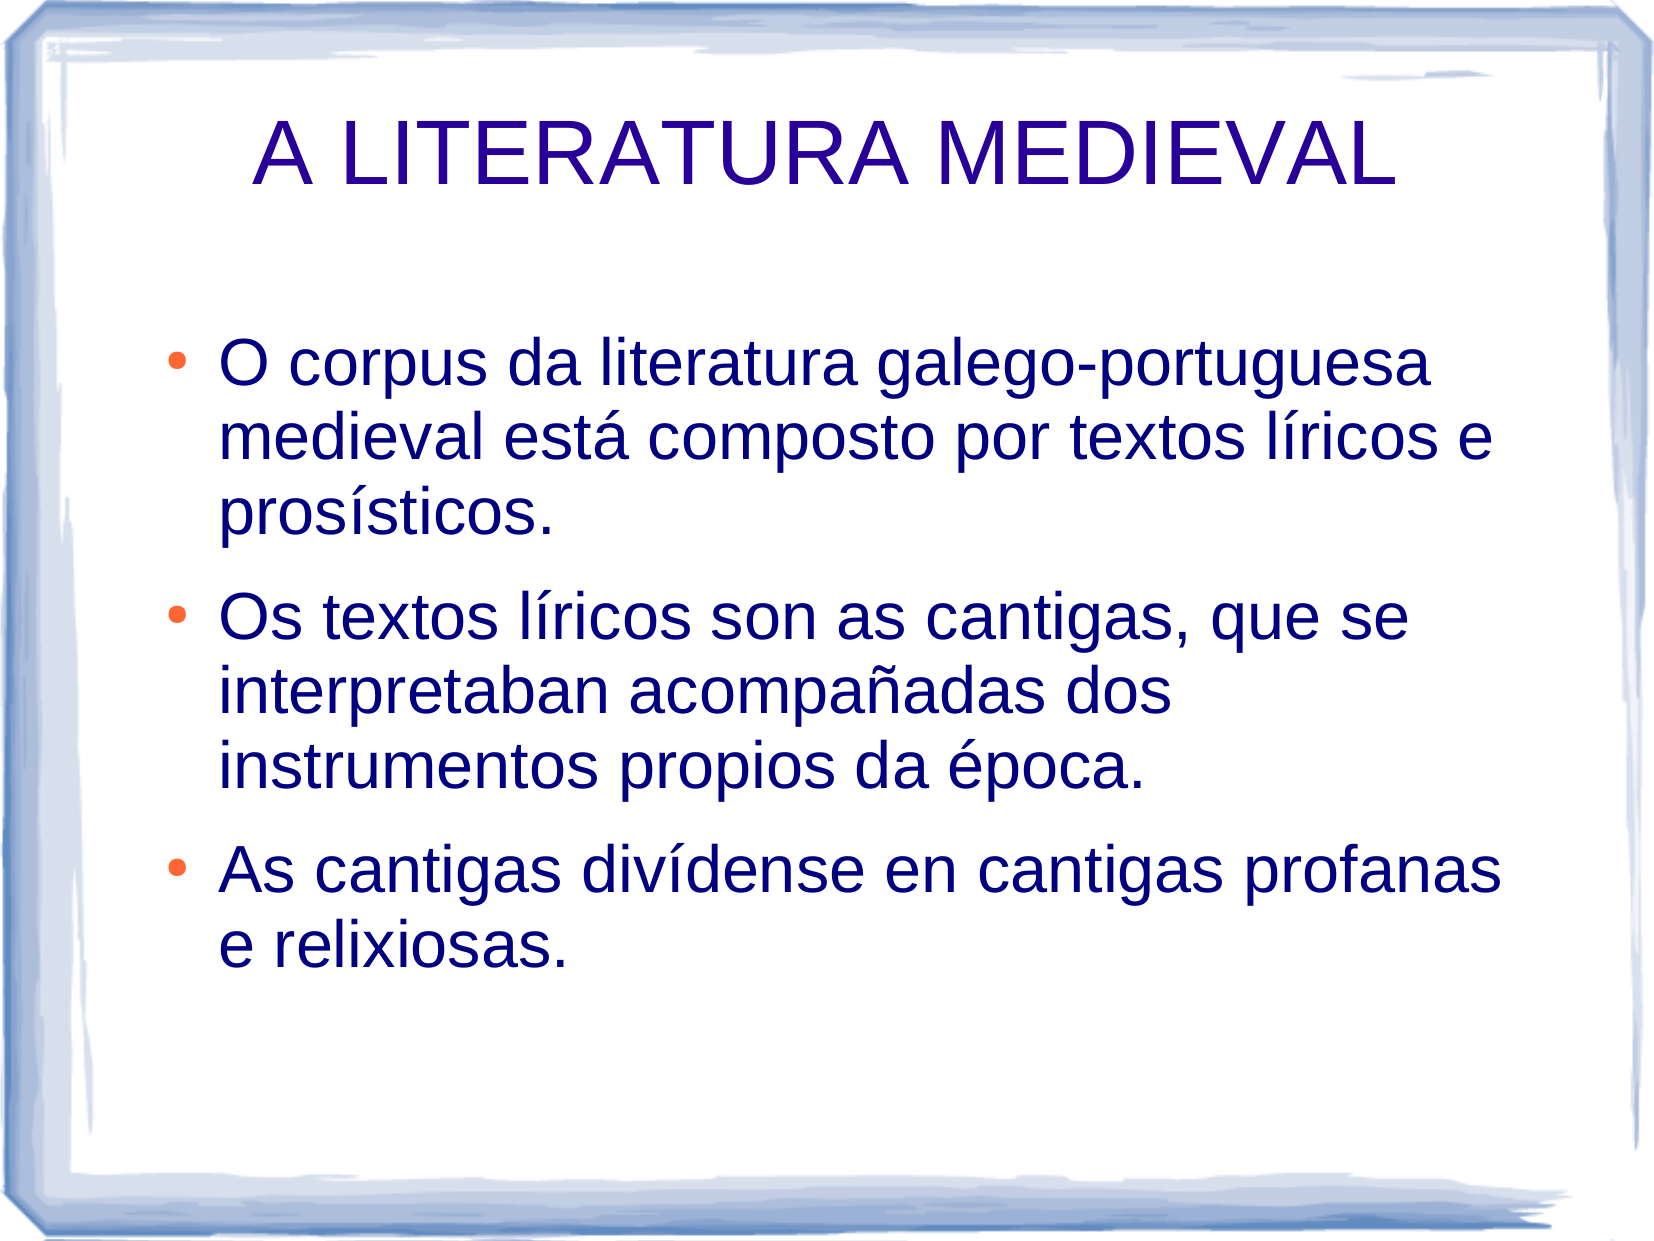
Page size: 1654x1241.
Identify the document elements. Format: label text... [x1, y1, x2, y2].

picture [0, 0, 1654, 1241]
list O corpus da literatura galego-portuguesa medieval está composto por textos líricos e prosísticos. Os textos líricos son as cantigas, que se interpretaban acompañadas dos instrumentos propios da época. As cantigas divídense en cantigas profanas e relixiosas. [147, 324, 1506, 1045]
title A LITERATURA MEDIEVAL [82, 49, 1571, 257]
